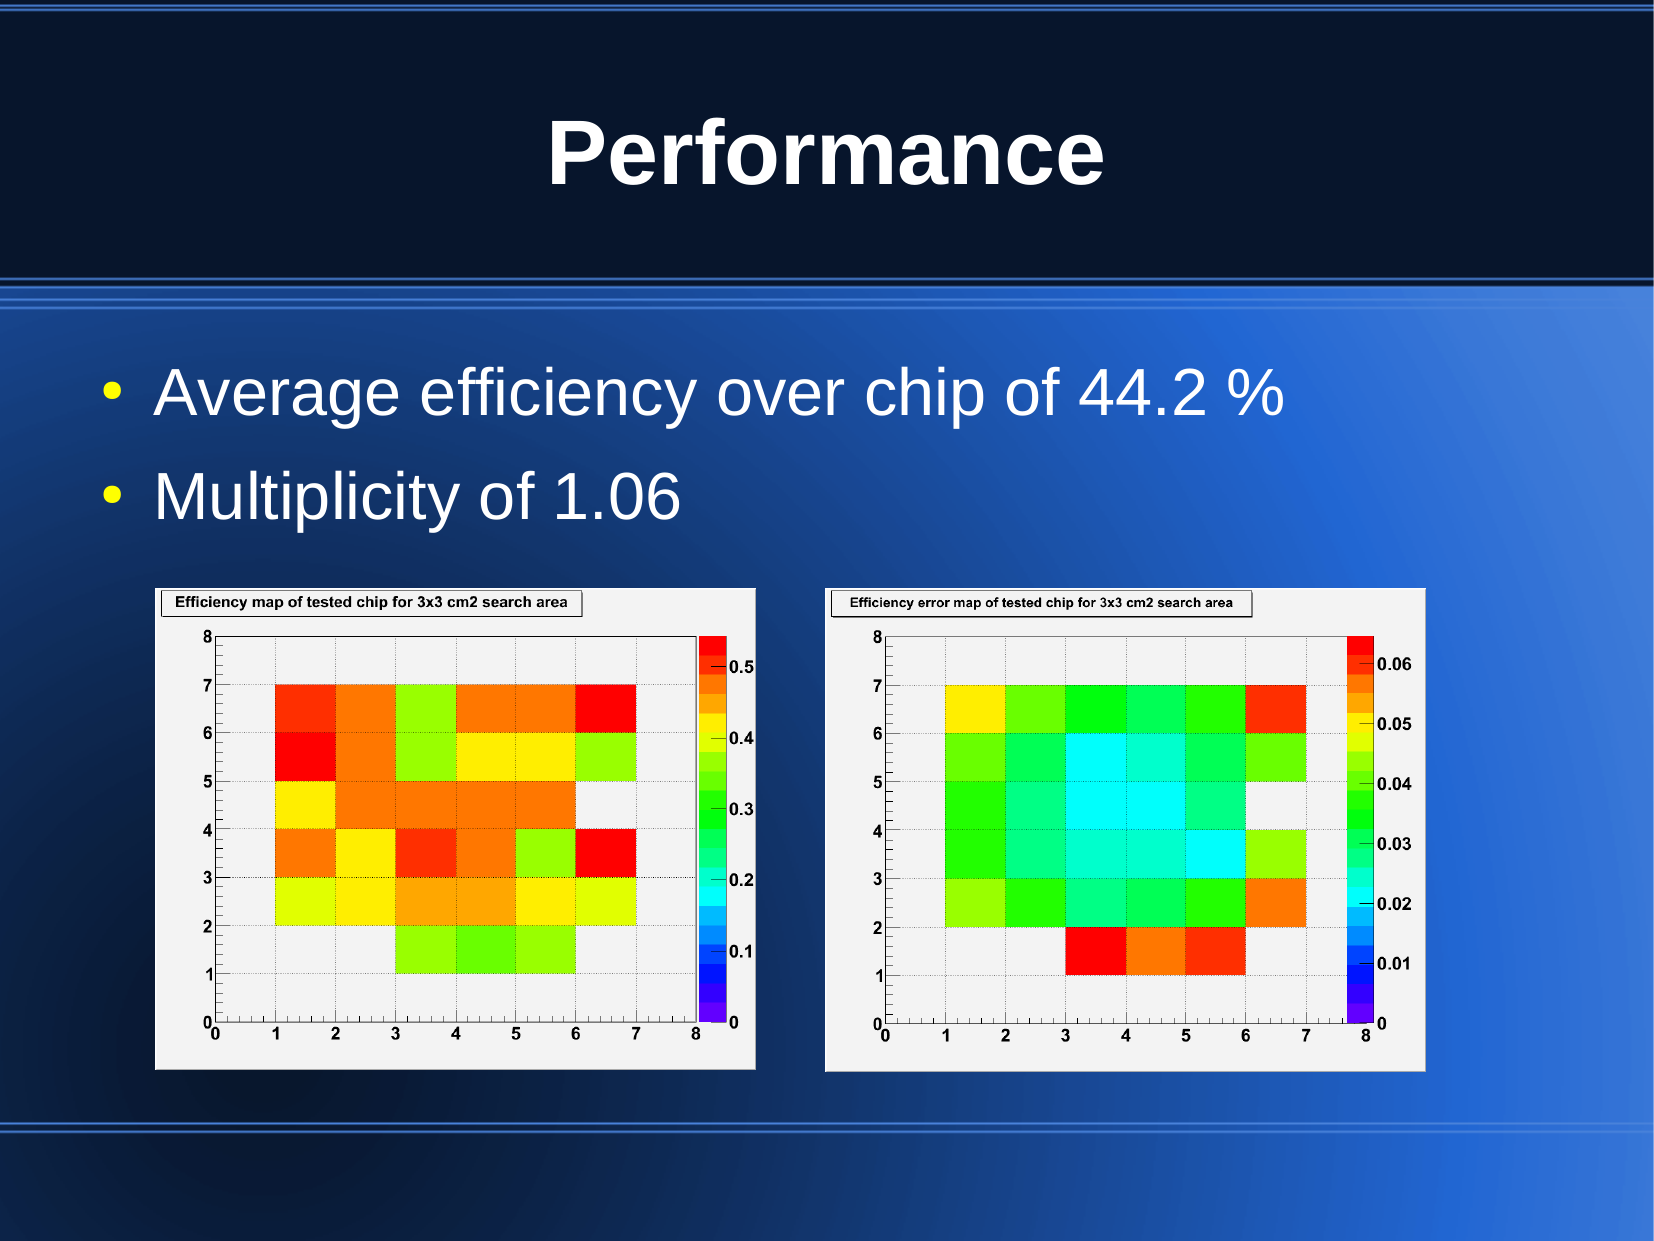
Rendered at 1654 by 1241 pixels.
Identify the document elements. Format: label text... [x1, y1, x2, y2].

picture [0, 0, 1654, 1241]
title Performance [82, 56, 1571, 250]
list Average efficiency over chip of 44.2 % Multiplicity of 1.06 [82, 355, 1571, 1159]
